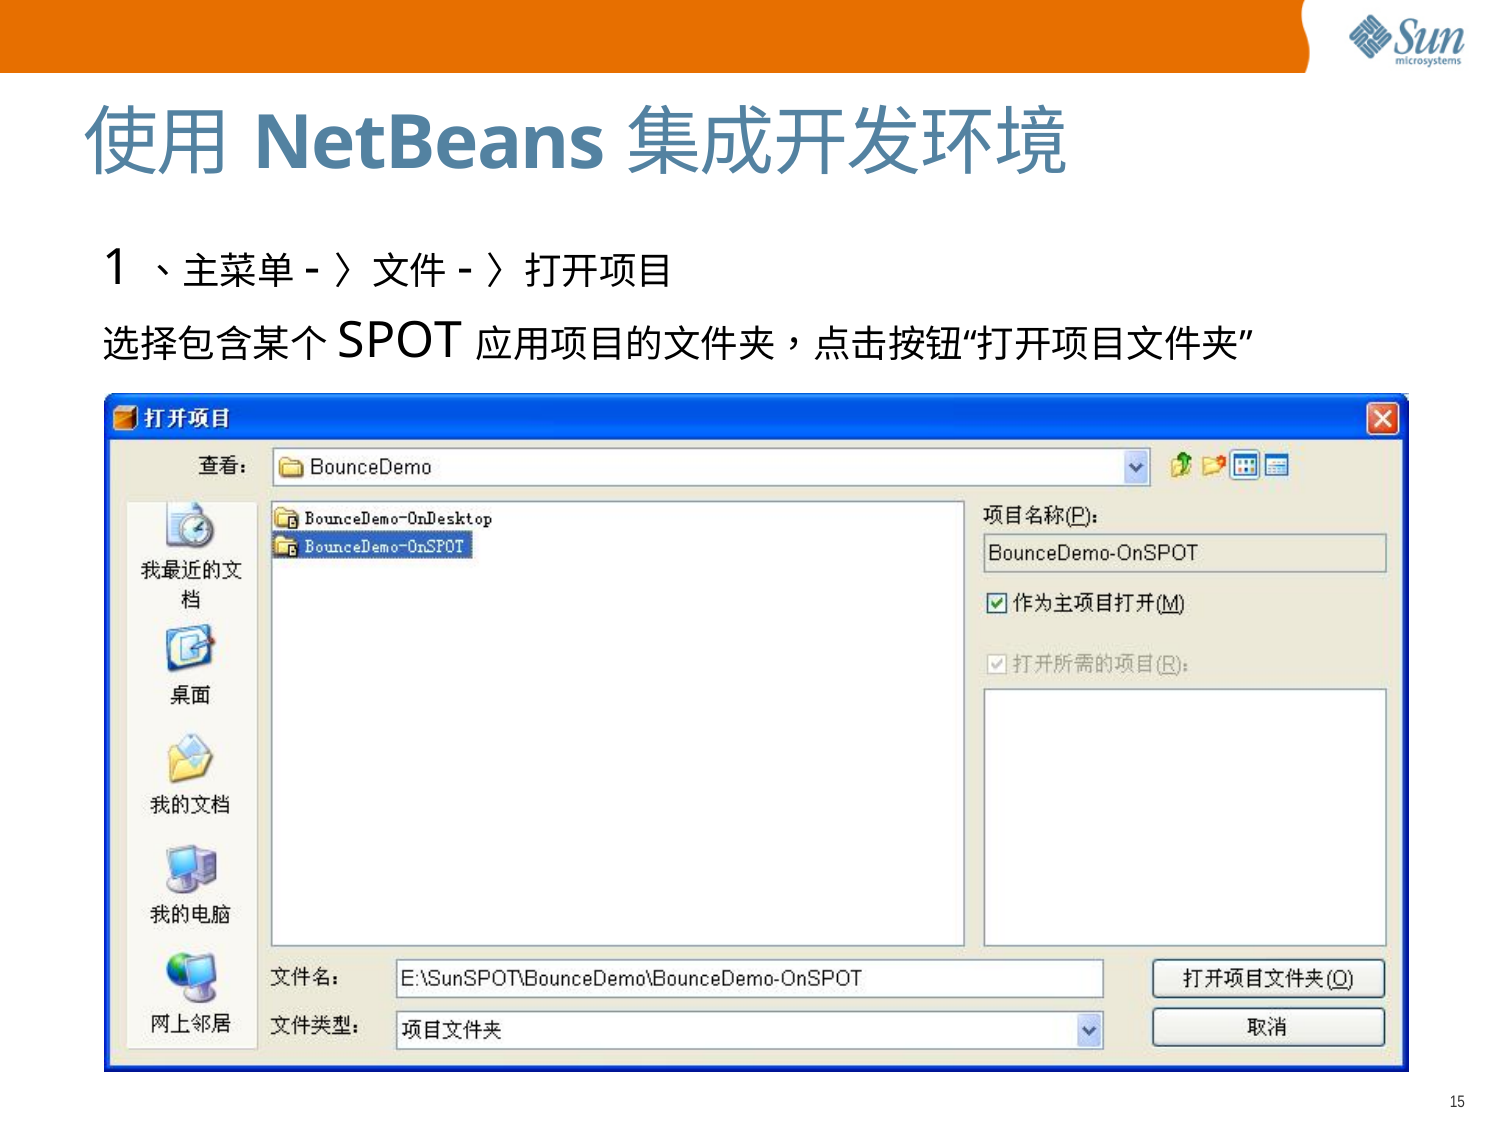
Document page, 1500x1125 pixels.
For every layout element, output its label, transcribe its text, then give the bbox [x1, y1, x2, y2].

picture [104, 393, 1409, 1072]
title 使用NetBeans集成开发环境 [83, 94, 1446, 199]
picture [0, 0, 1500, 73]
text_box 1、主菜单-〉文件-〉打开项目 选择包含某个SPOT应用项目的文件夹，点击按钮“打开项目文件夹” [102, 237, 1273, 359]
